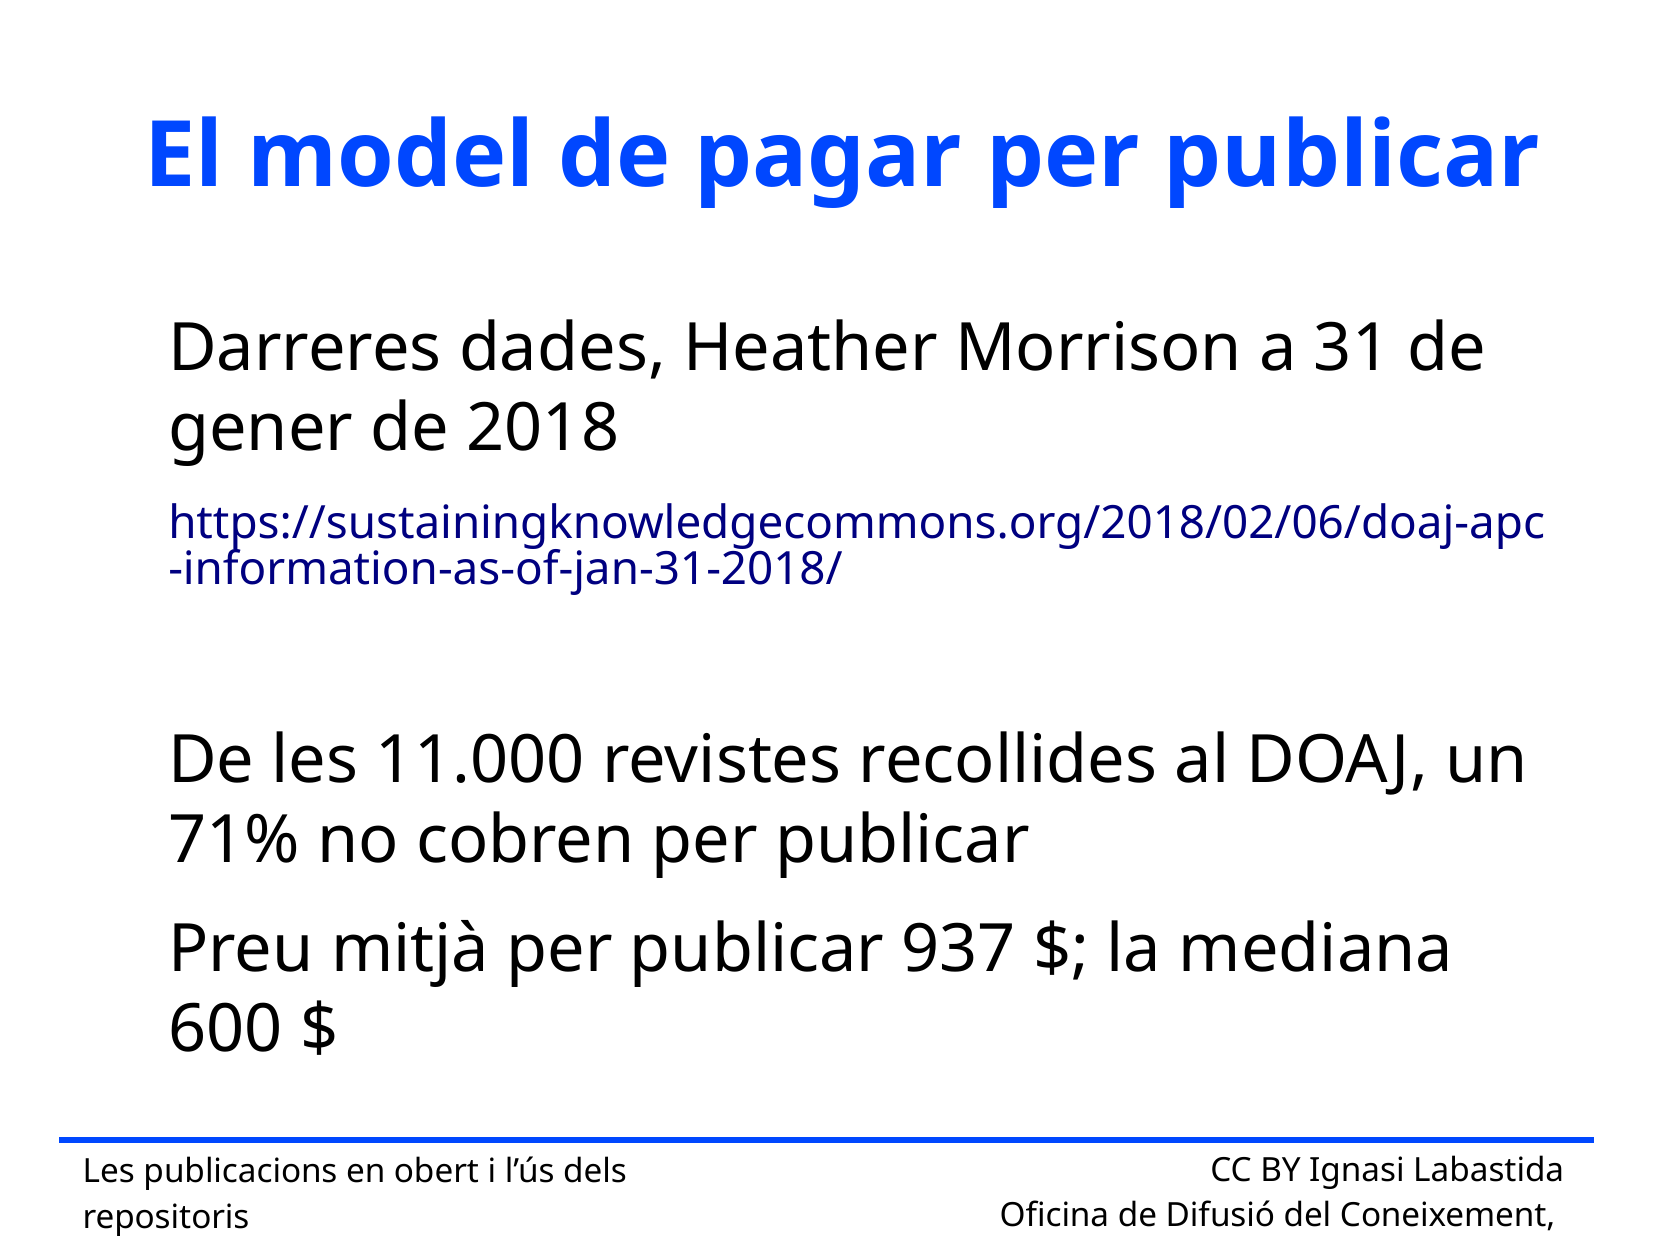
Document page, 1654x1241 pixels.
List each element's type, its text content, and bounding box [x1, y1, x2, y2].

list Darreres dades, Heather Morrison a 31 de gener de 2018 https://sustainingknowledgecommons.org/2018/02/06/doaj-apc-information-as-of-jan-31-2018/ De les 11.000 revistes recollides al DOAJ, un 71% no cobren per publicar Preu mitjà per publicar 937 $; la mediana 600 $ [82, 291, 1571, 1111]
title El model de pagar per publicar [82, 38, 1571, 267]
